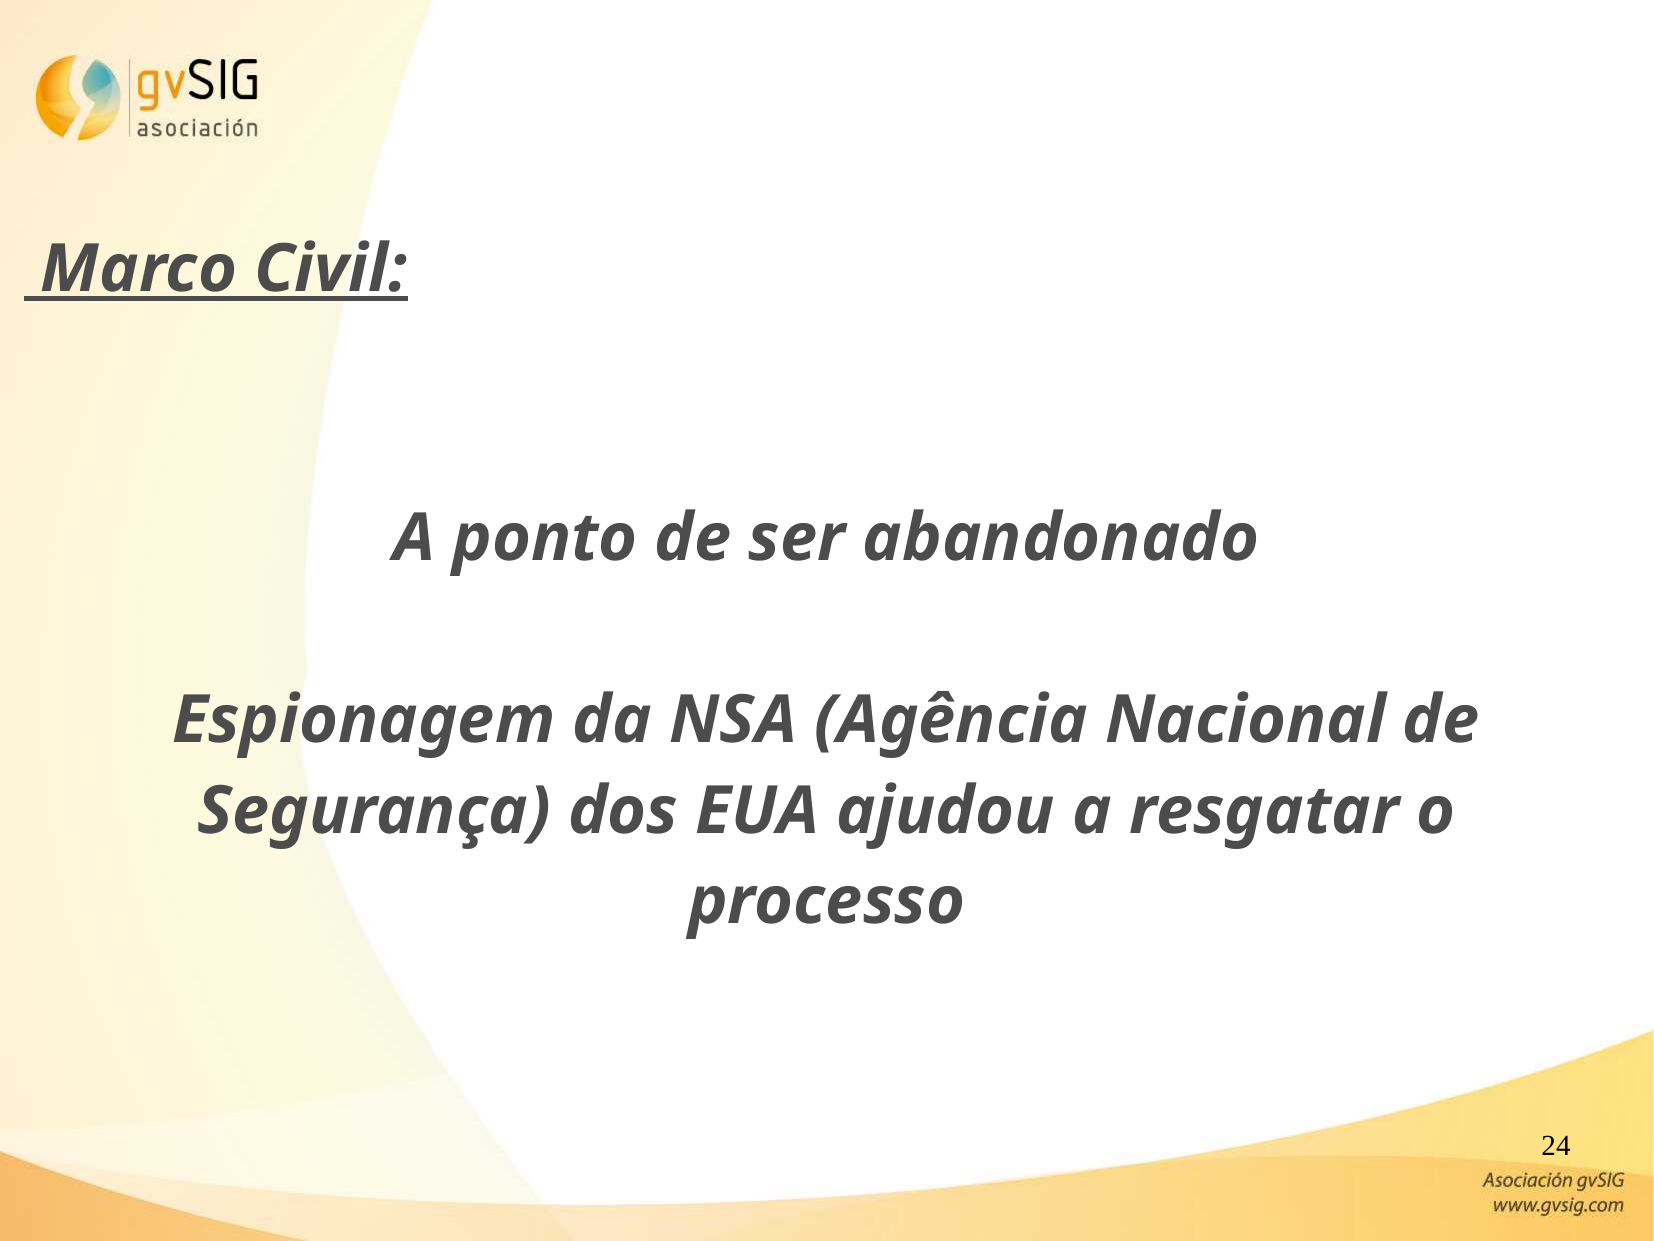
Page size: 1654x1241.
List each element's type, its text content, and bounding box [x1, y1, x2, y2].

text_box A ponto de ser abandonado Espionagem da NSA (Agência Nacional de Segurança) dos EUA ajudou a resgatar o processo [59, 482, 1595, 886]
picture [0, 0, 1654, 1241]
text_box Marco Civil: [23, 226, 1032, 305]
